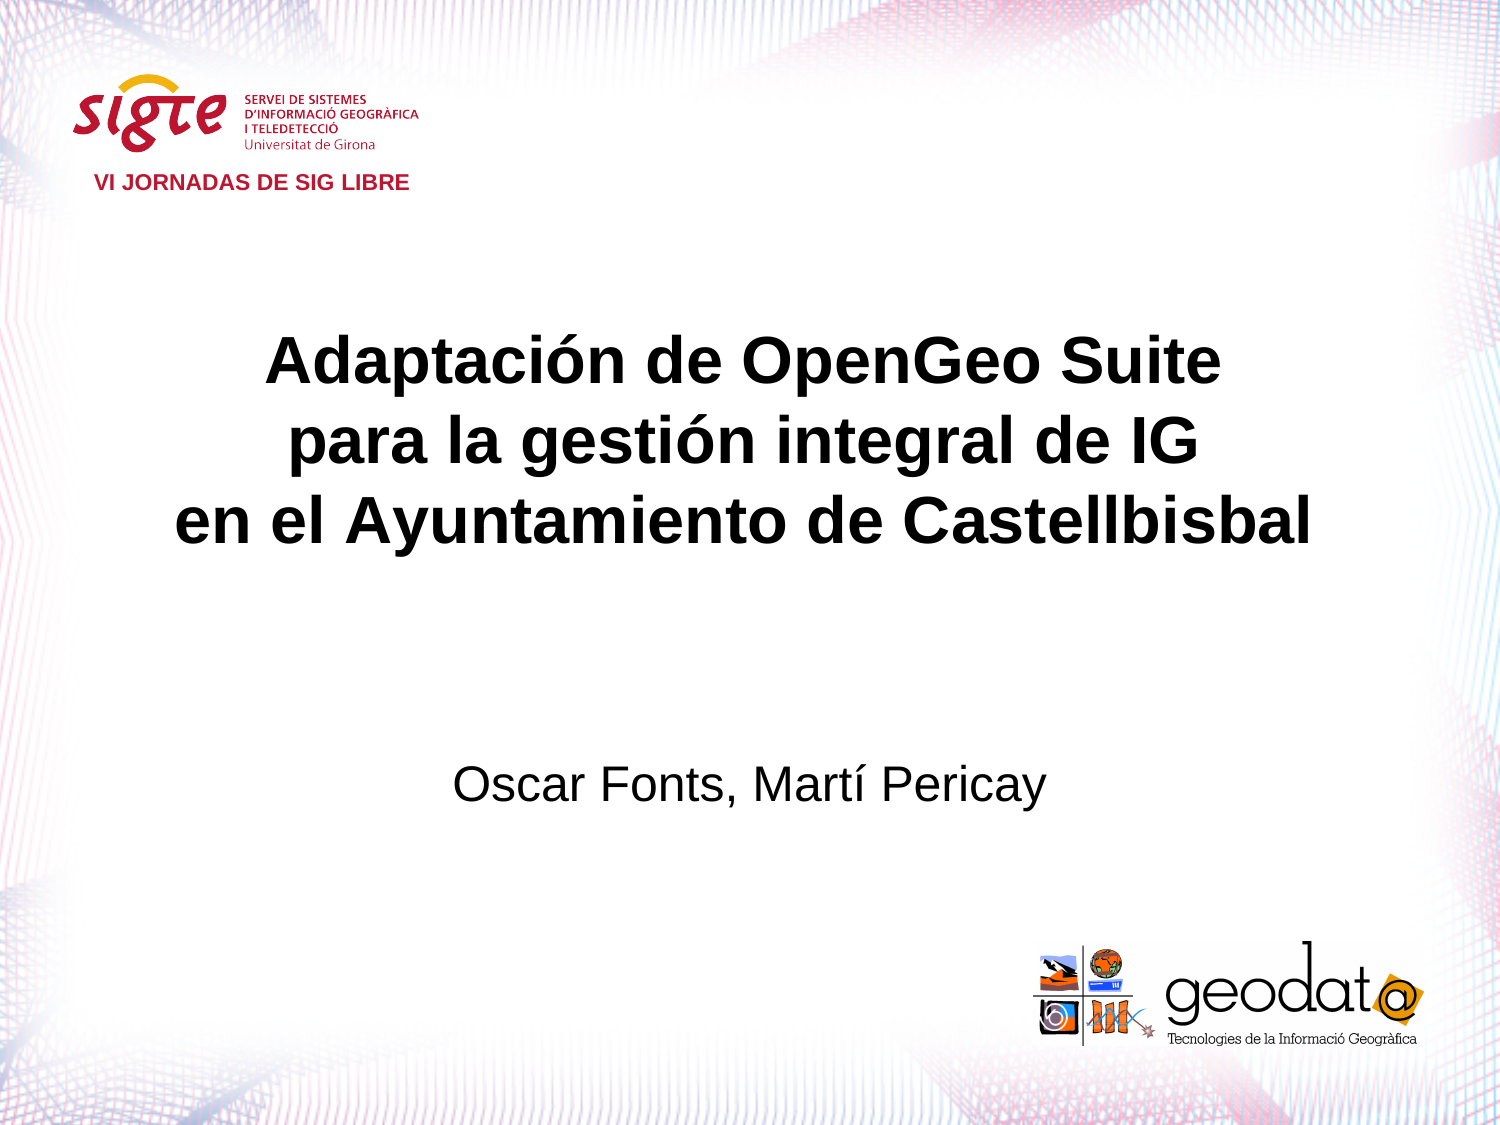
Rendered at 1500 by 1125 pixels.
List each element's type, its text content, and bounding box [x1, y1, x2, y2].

picture [0, 0, 1500, 1125]
title Adaptación de OpenGeo Suite para la gestión integral de IG en el Ayuntamiento de Castellbisbal [106, 241, 1382, 632]
text_box VI JORNADAS DE SIG LIBRE [79, 160, 424, 203]
text_box Oscar Fonts, Martí Pericay [437, 744, 1063, 819]
